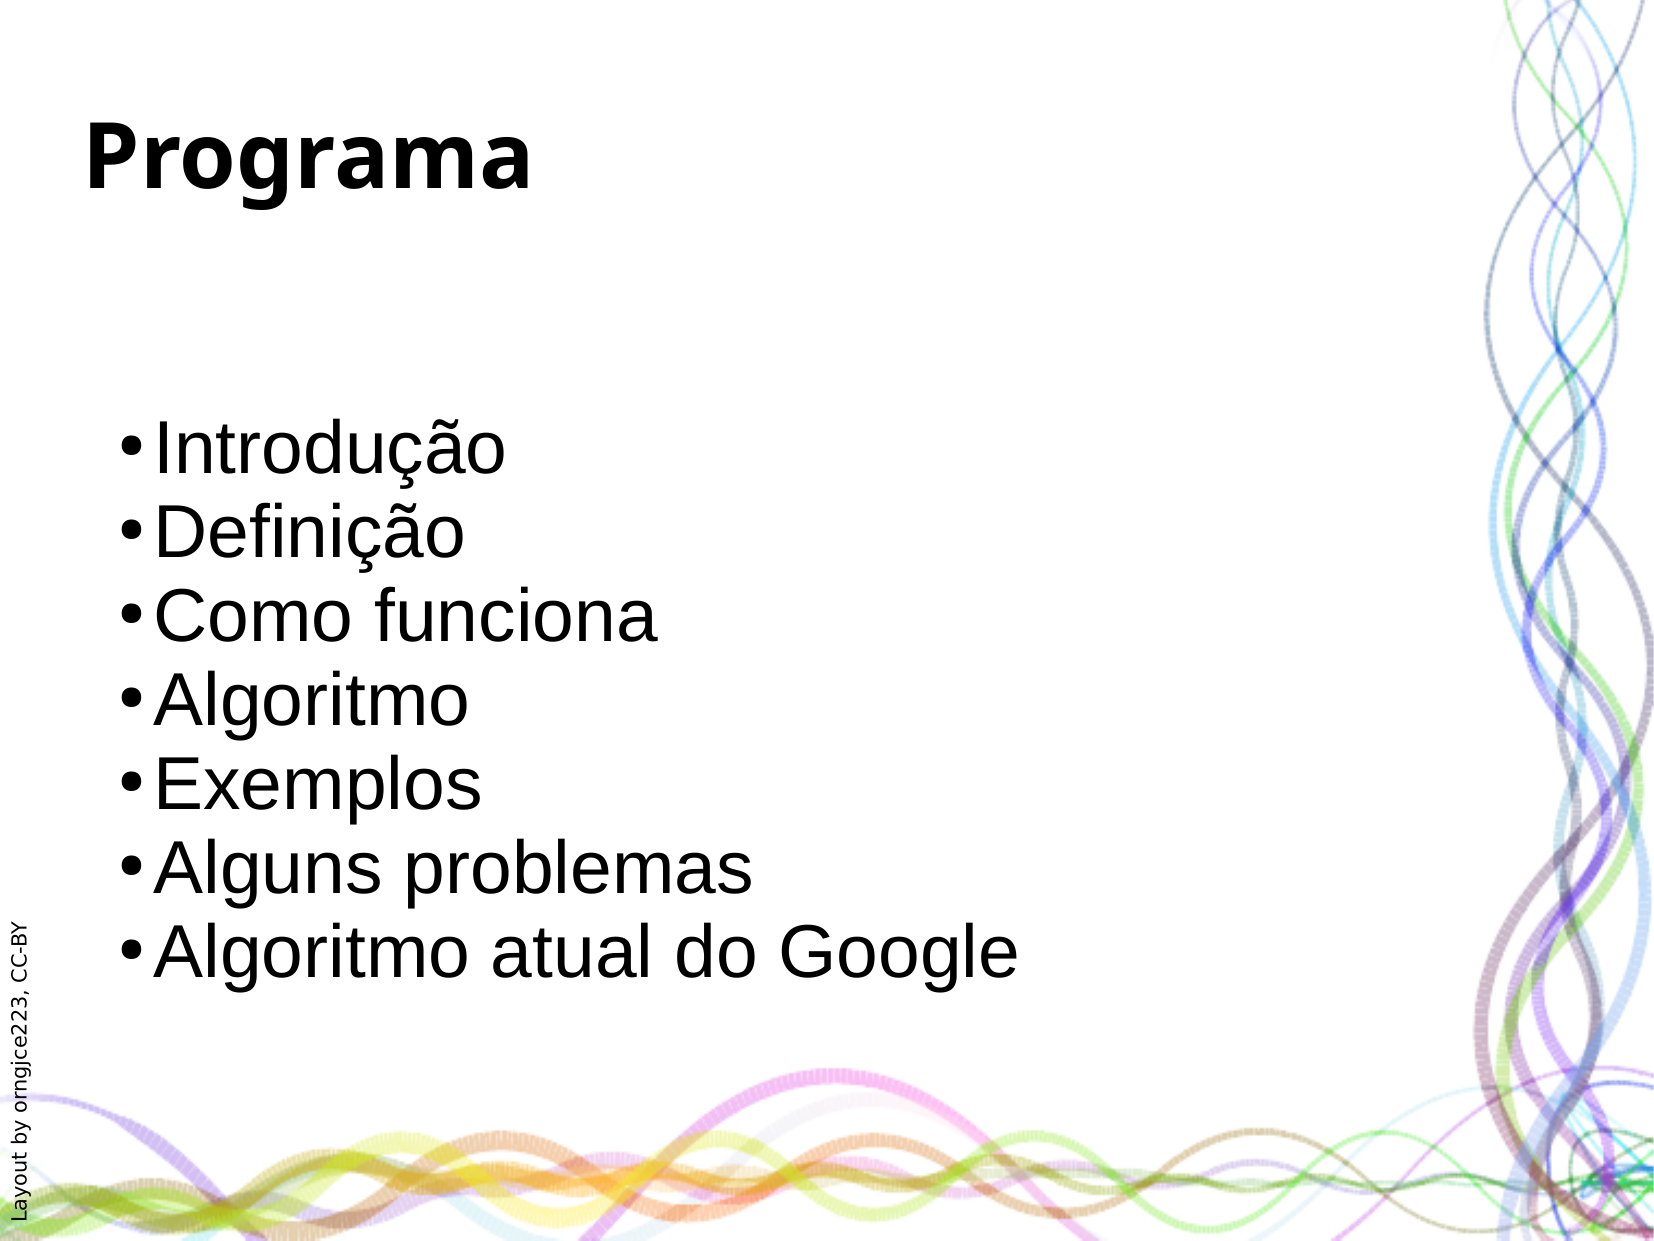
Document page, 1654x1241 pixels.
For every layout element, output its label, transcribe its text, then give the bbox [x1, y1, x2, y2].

title Programa [82, 49, 1571, 257]
subtitle Introdução Definição Como funciona Algoritmo Exemplos Alguns problemas Algoritmo atual do Google [82, 290, 1571, 1109]
picture [0, 0, 1654, 1241]
